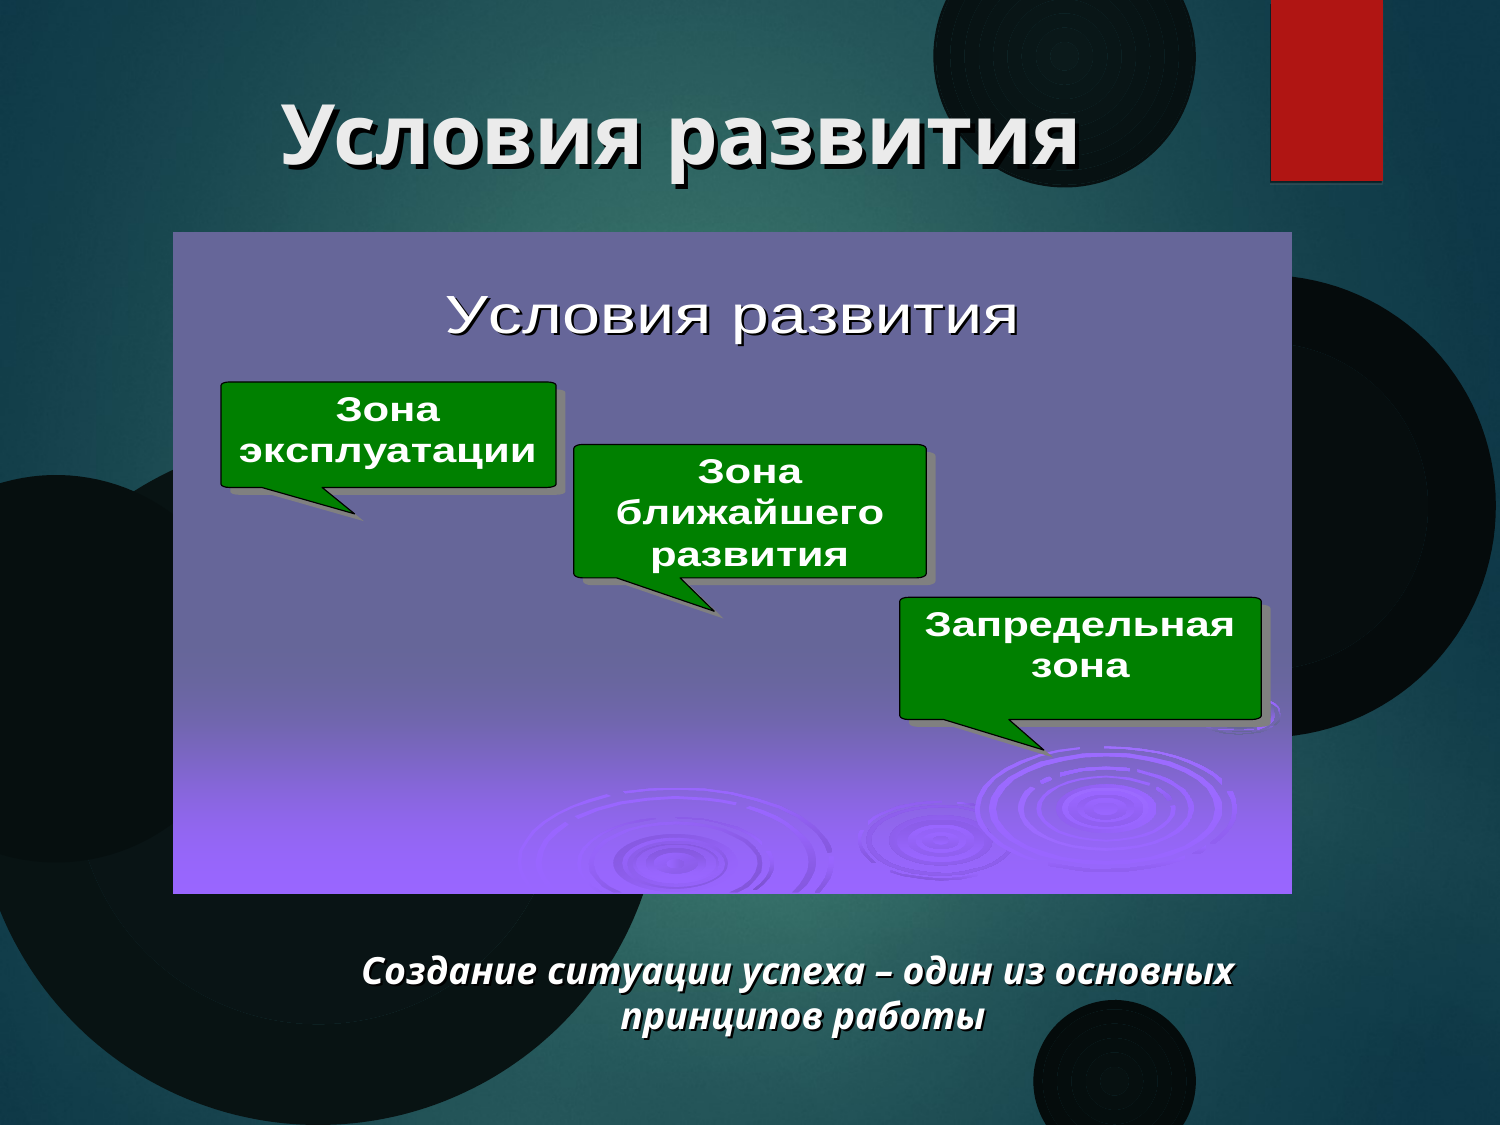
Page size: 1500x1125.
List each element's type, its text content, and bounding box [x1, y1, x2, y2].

text_box Создание ситуации успеха – один из основных принципов работы [254, 939, 1352, 1044]
title Условия развития [147, 74, 1237, 232]
chart [172, 231, 1292, 894]
